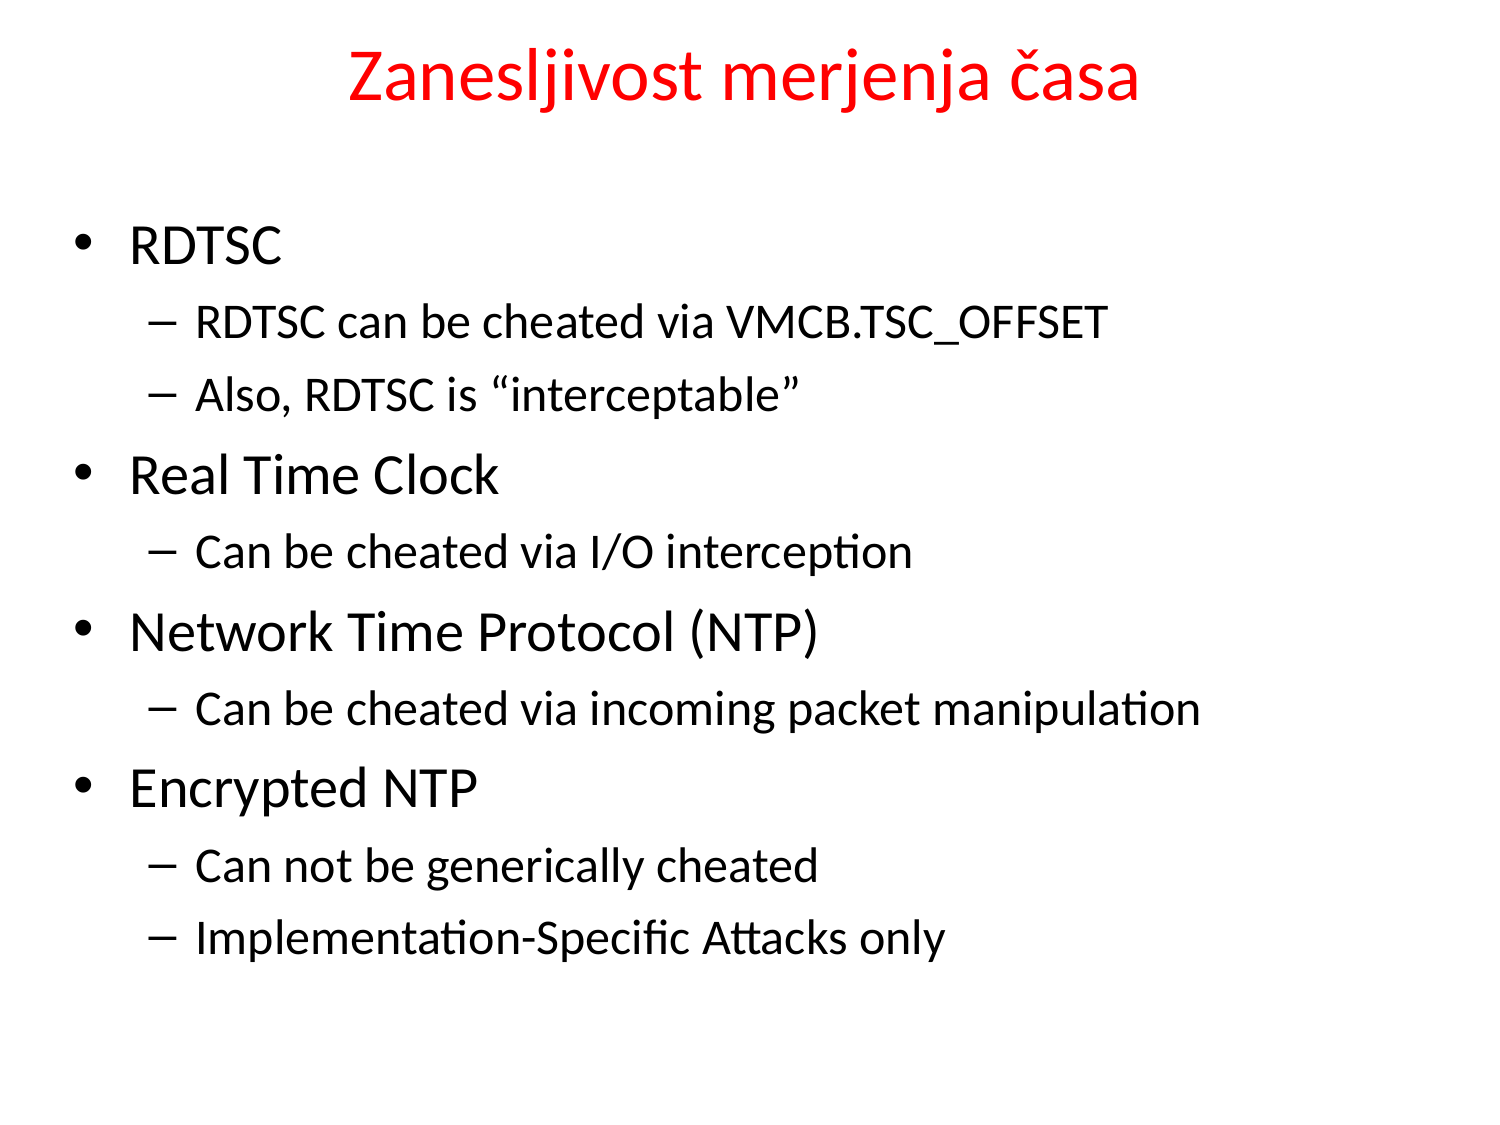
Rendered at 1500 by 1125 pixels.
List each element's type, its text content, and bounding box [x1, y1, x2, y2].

list RDTSC RDTSC can be cheated via VMCB.TSC_OFFSET Also, RDTSC is “interceptable” Real Time Clock Can be cheated via I/O interception Network Time Protocol (NTP) Can be cheated via incoming packet manipulation Encrypted NTP Can not be generically cheated Implementation-Specific Attacks only [58, 199, 1409, 973]
title Zanesljivost merjenja časa [70, 0, 1421, 141]
